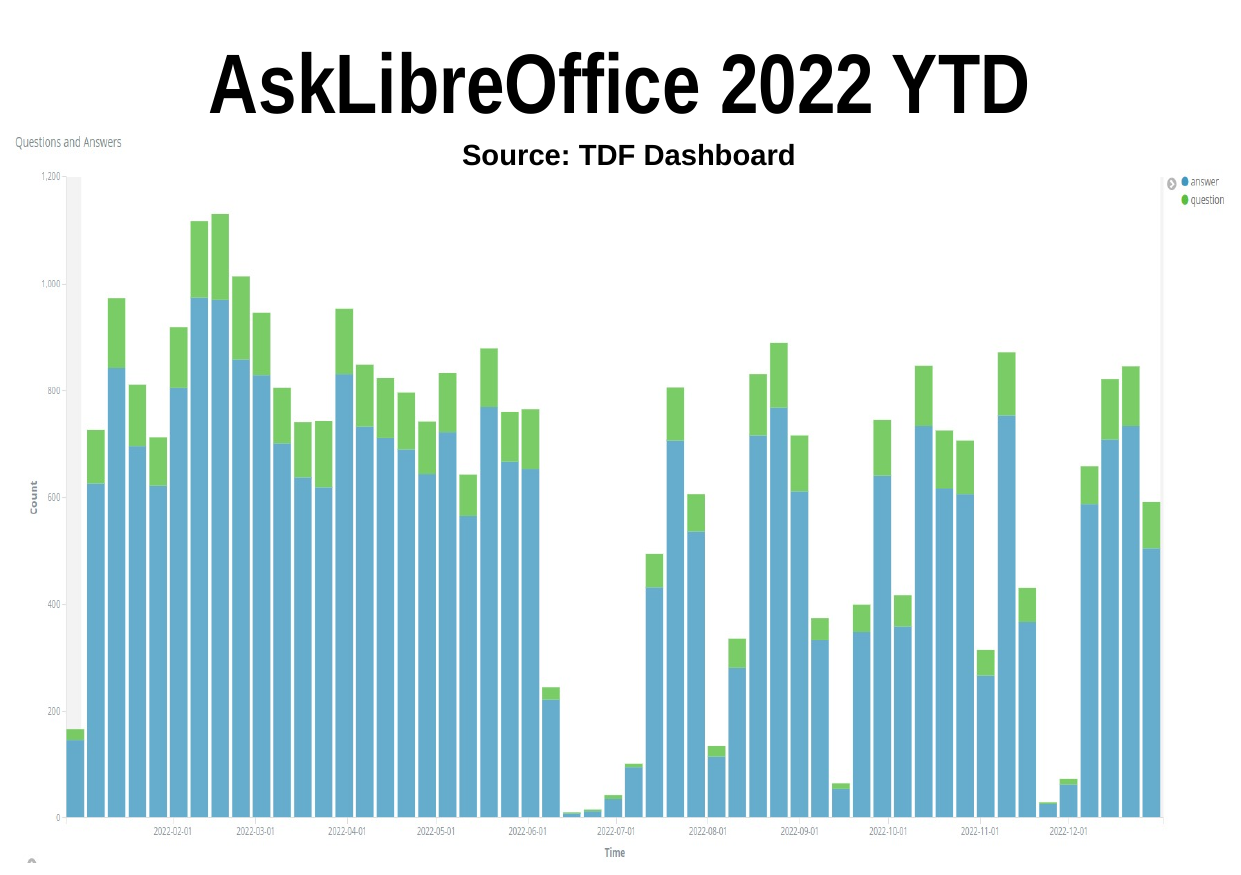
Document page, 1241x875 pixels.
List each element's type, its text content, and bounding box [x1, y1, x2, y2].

picture [11, 131, 1229, 863]
text_box Source: TDF Dashboard [447, 131, 812, 185]
title AskLibreOffice 2022 YTD [11, 12, 1229, 131]
